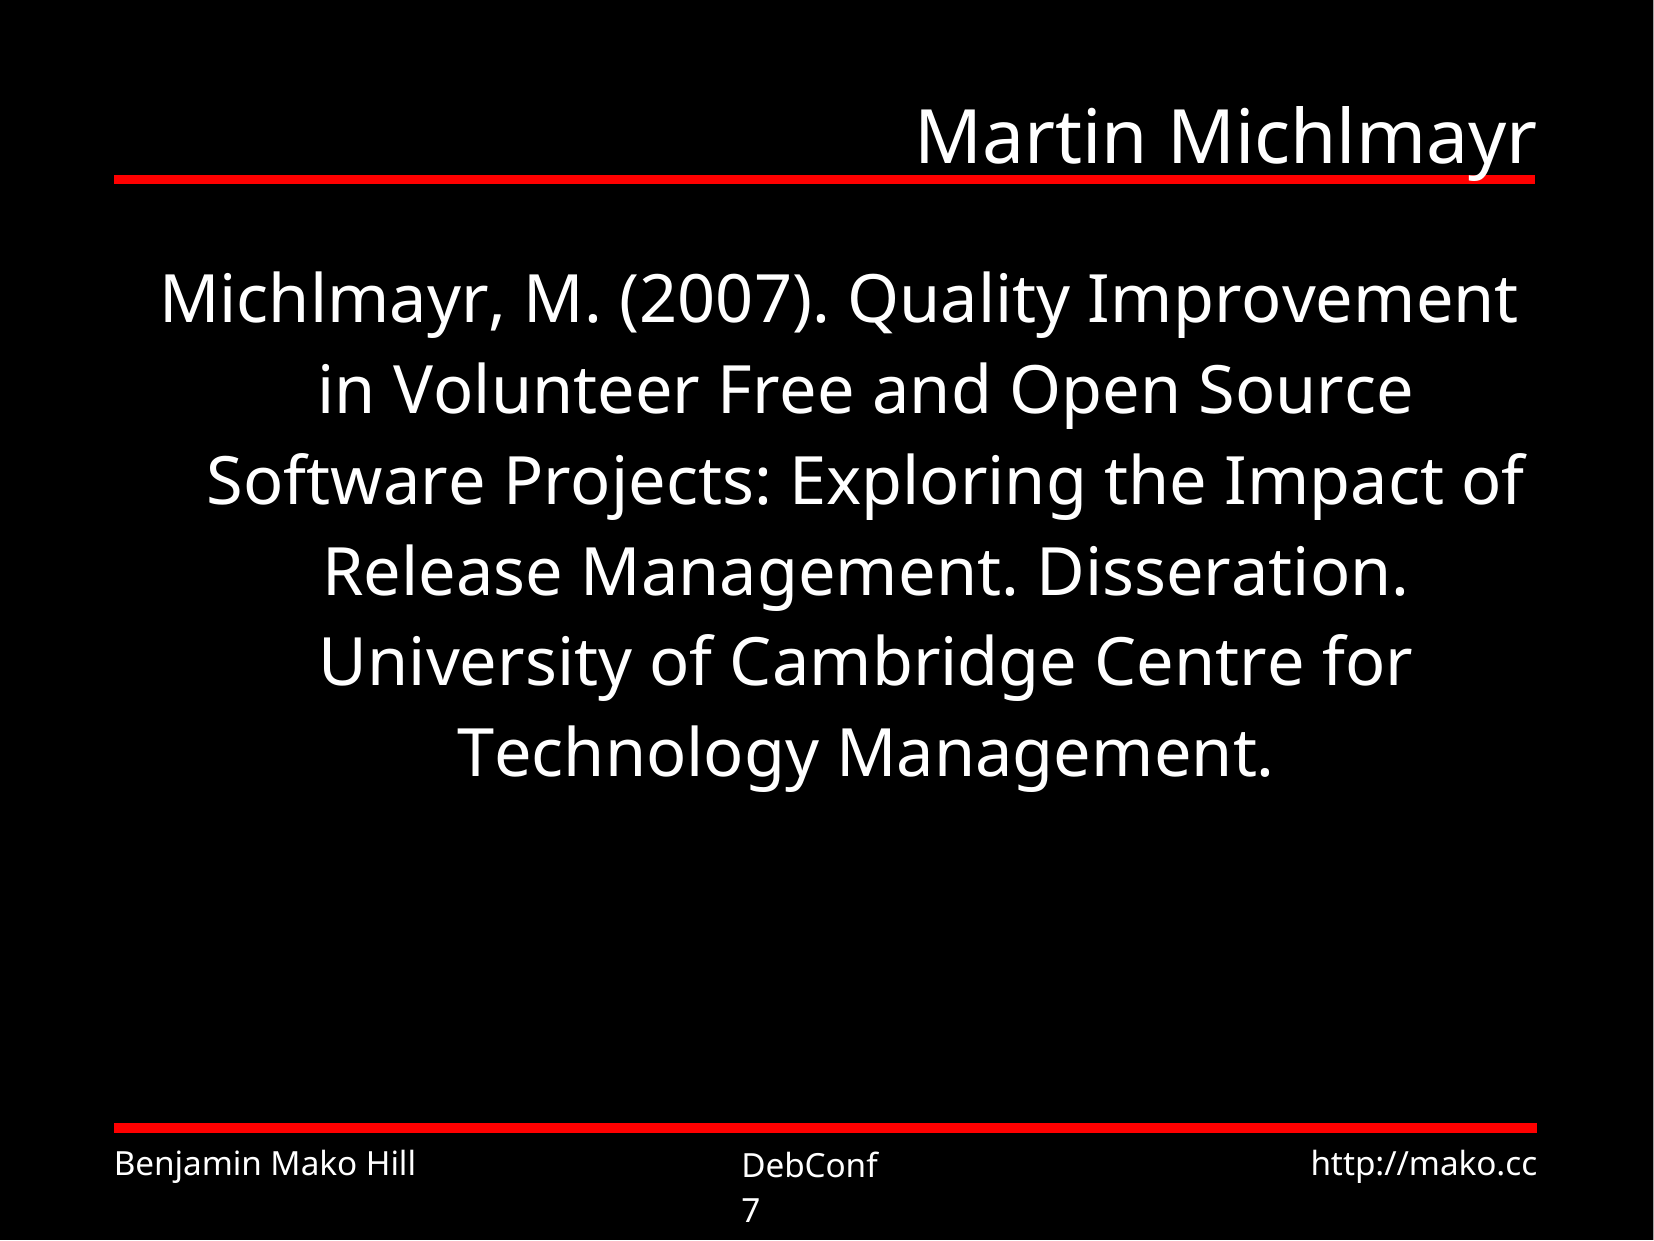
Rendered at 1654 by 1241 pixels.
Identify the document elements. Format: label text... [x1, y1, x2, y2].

list Michlmayr, M. (2007). Quality Improvement in Volunteer Free and Open Source Software Projects: Exploring the Impact of Release Management. Disseration. University of Cambridge Centre for Technology Management. [133, 251, 1530, 1089]
title Martin Michlmayr [125, 70, 1538, 198]
